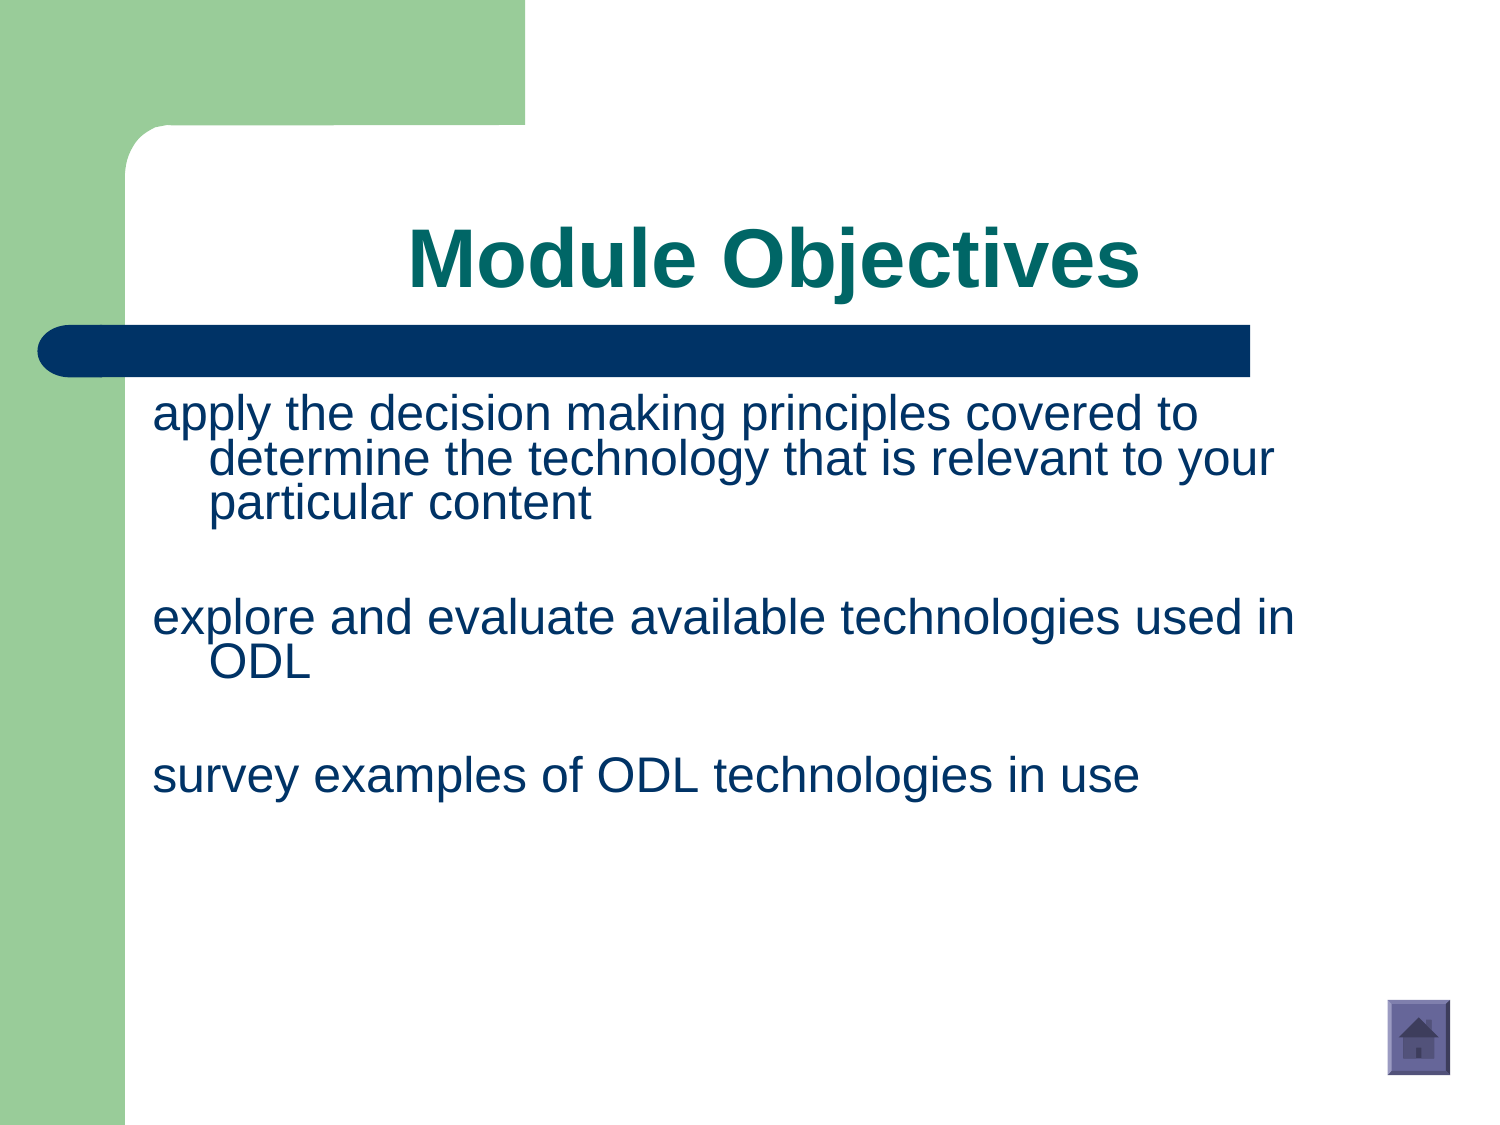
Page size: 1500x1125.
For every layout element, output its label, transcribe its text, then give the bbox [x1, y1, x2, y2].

title Module Objectives [124, 124, 1425, 313]
text_box [1388, 999, 1451, 1076]
list apply the decision making principles covered to determine the technology that is relevant to your particular content explore and evaluate available technologies used in ODL survey examples of ODL technologies in use [137, 387, 1400, 1018]
